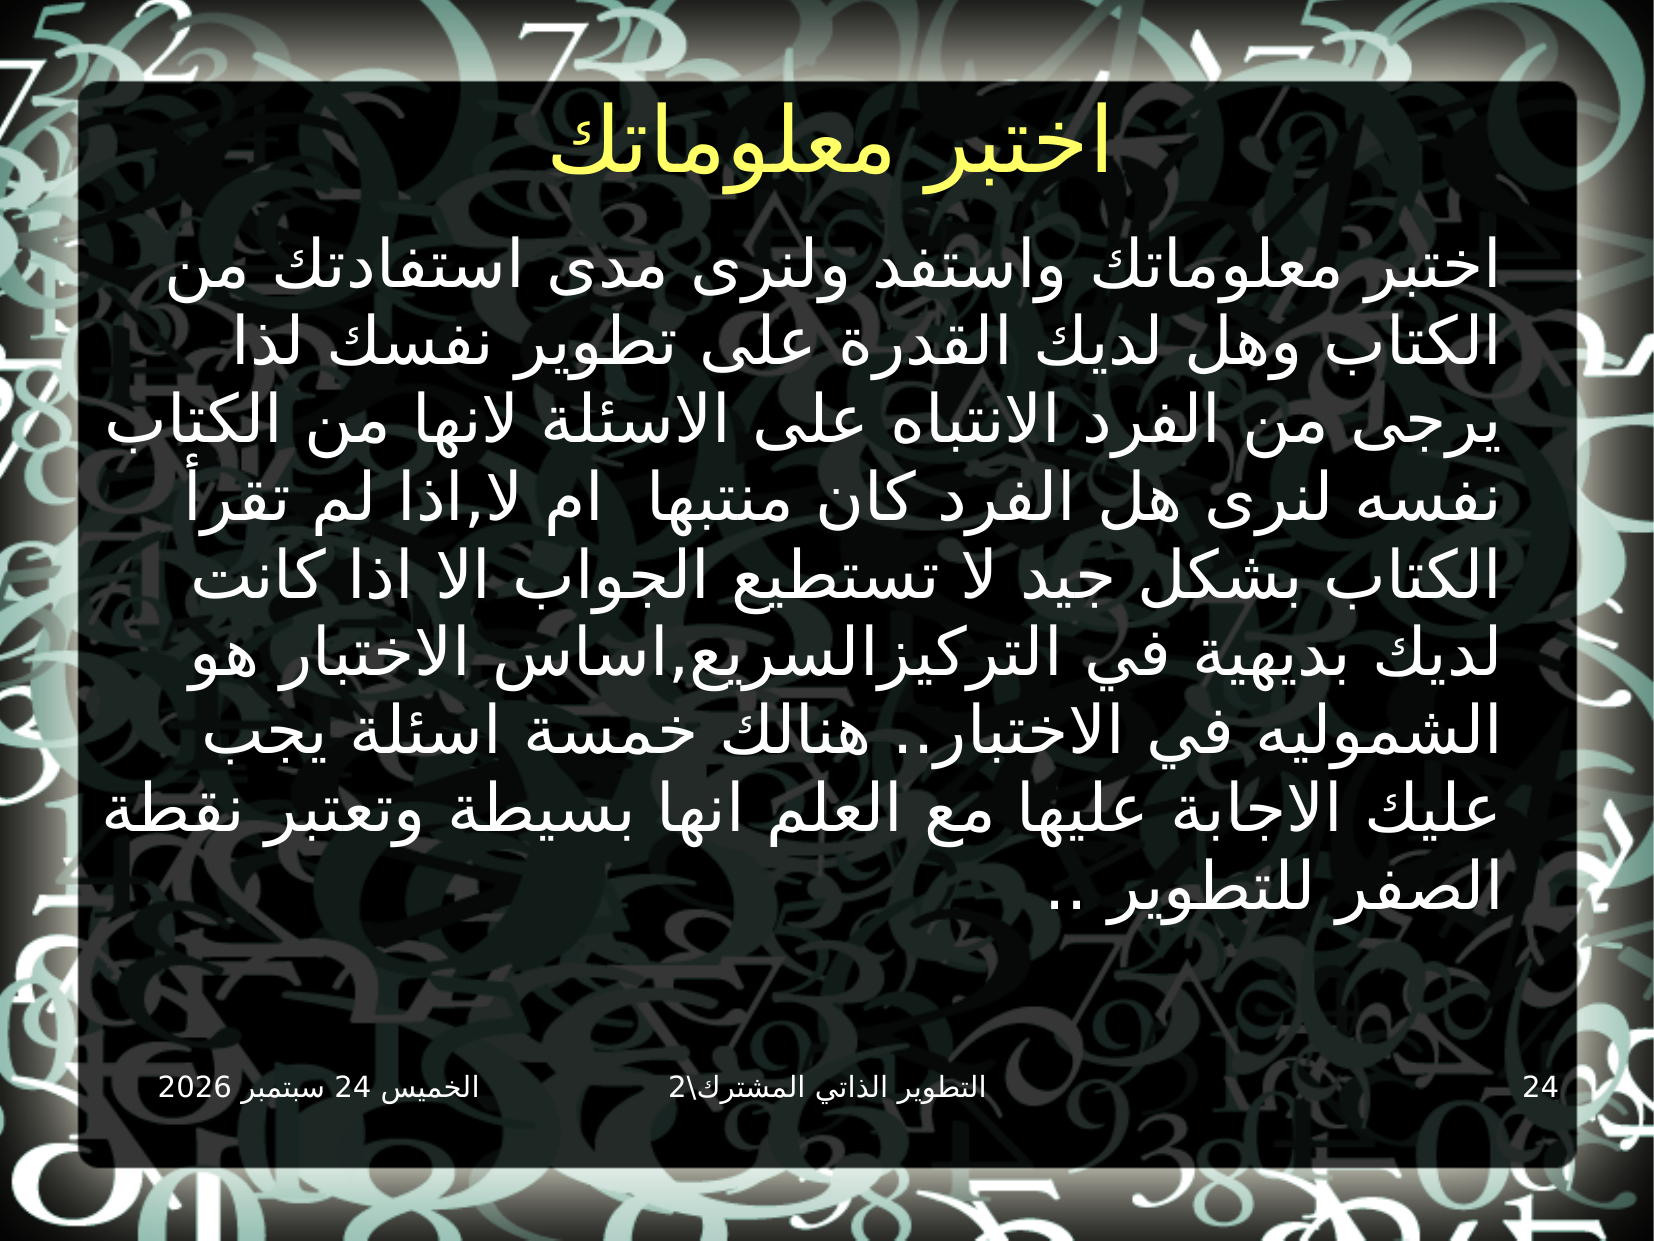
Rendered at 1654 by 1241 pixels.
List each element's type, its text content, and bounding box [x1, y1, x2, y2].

title اختبر معلوماتك [86, 37, 1576, 225]
list اختبر معلوماتك واستفد ولنرى مدى استفادتك من الكتاب وهل لديك القدرة على تطوير نفسك لذا يرجى من الفرد الانتباه على الاسئلة لانها من الكتاب نفسه لنرى هل الفرد كان منتبها ام لا,اذا لم تقرأ الكتاب بشكل جيد لا تستطيع الجواب الا اذا كانت لديك بديهية في التركيزالسريع,اساس الاختبار هو الشموليه في الاختبار.. هنالك خمسة اسئلة يجب عليك الاجابة عليها مع العلم انها بسيطة وتعتبر نقطة الصفر للتطوير .. [75, 225, 1576, 1051]
picture [0, 0, 1654, 1241]
